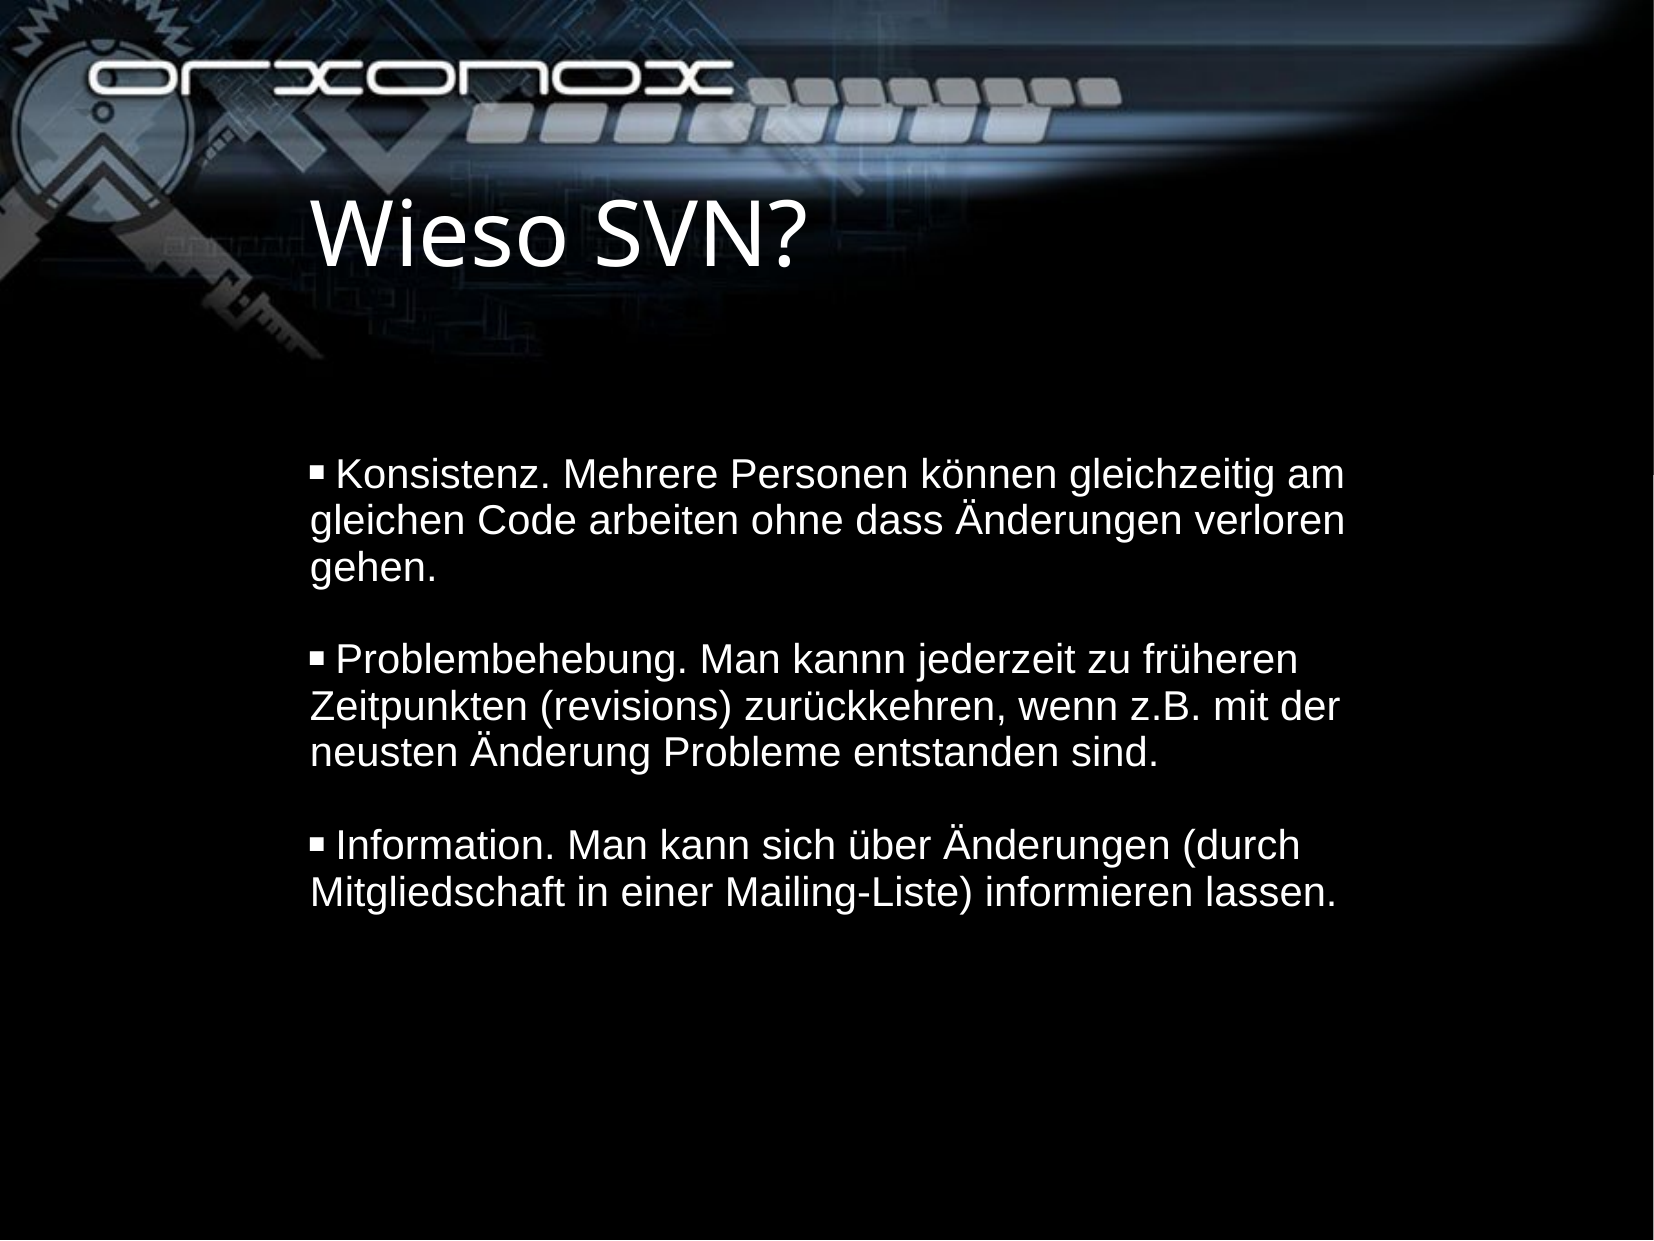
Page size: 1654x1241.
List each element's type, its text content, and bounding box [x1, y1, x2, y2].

text_box Konsistenz. Mehrere Personen können gleichzeitig am gleichen Code arbeiten ohne dass Änderungen verloren gehen. Problembehebung. Man kannn jederzeit zu früheren Zeitpunkten (revisions) zurückkehren, wenn z.B. mit der neusten Änderung Probleme entstanden sind. Information. Man kann sich über Änderungen (durch Mitgliedschaft in einer Mailing-Liste) informieren lassen. [295, 442, 1418, 965]
picture [0, 0, 1654, 475]
text_box Wieso SVN? [295, 161, 1506, 337]
